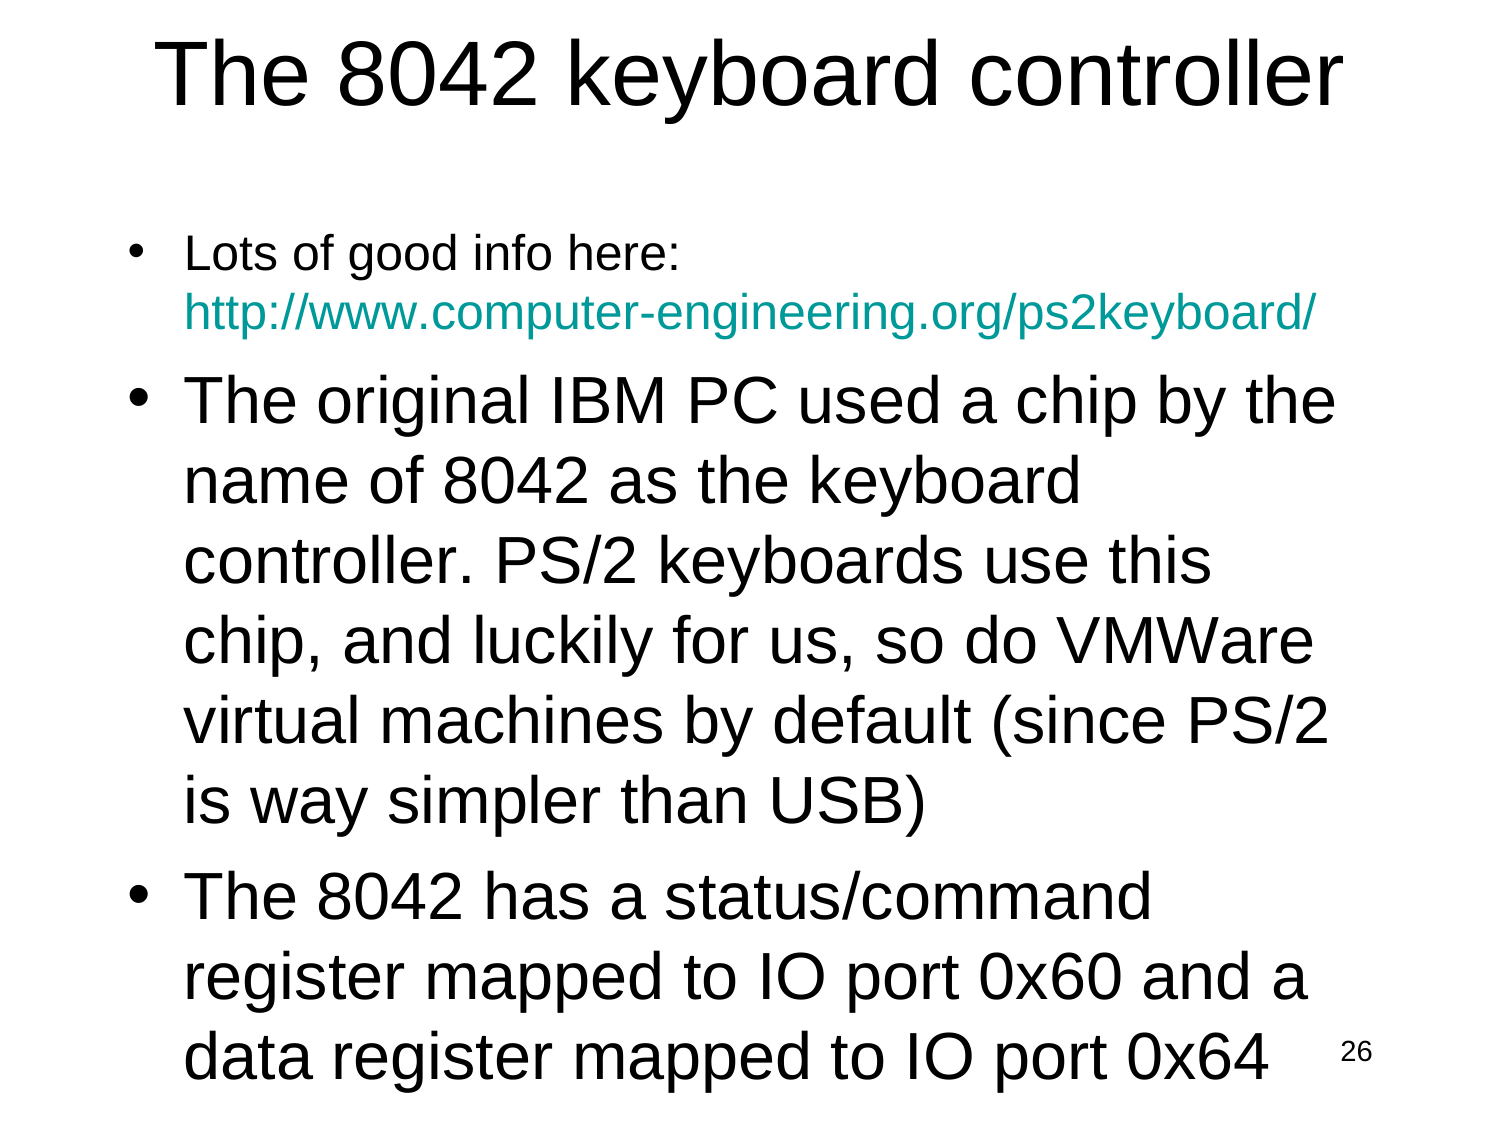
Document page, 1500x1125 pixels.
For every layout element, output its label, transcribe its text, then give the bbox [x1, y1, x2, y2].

text_box <number> [1074, 1025, 1388, 1101]
list Lots of good info here: http://www.computer-engineering.org/ps2keyboard/ The original IBM PC used a chip by the name of 8042 as the keyboard controller. PS/2 keyboards use this chip, and luckily for us, so do VMWare virtual machines by default (since PS/2 is way simpler than USB) The 8042 has a status/command register mapped to IO port 0x60 and a data register mapped to IO port 0x64 [112, 212, 1388, 1101]
title The 8042 keyboard controller [112, 0, 1388, 163]
